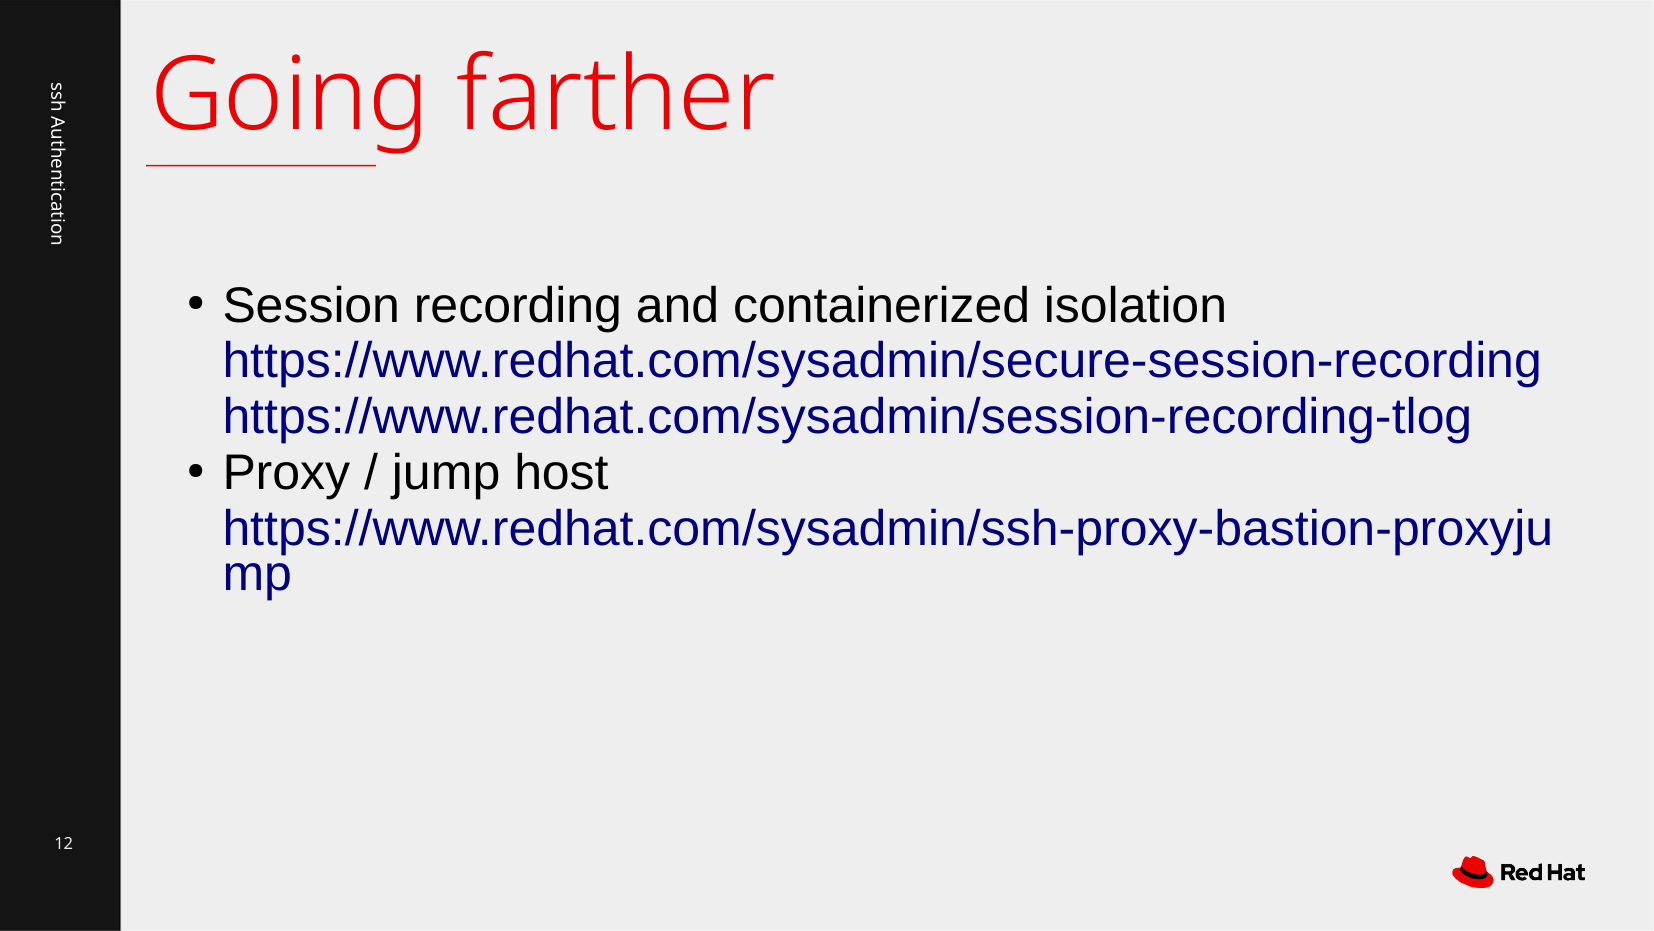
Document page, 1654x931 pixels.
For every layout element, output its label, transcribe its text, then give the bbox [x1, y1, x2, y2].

text_box Session recording and containerized isolationhttps://www.redhat.com/sysadmin/secure-session-recordinghttps://www.redhat.com/sysadmin/session-recording-tlog Proxy / jump hosthttps://www.redhat.com/sysadmin/ssh-proxy-bastion-proxyjump [172, 269, 1603, 619]
picture [0, 0, 1654, 931]
title Going farther [150, 27, 1613, 273]
text_box ssh Authentication [0, 0, 119, 699]
